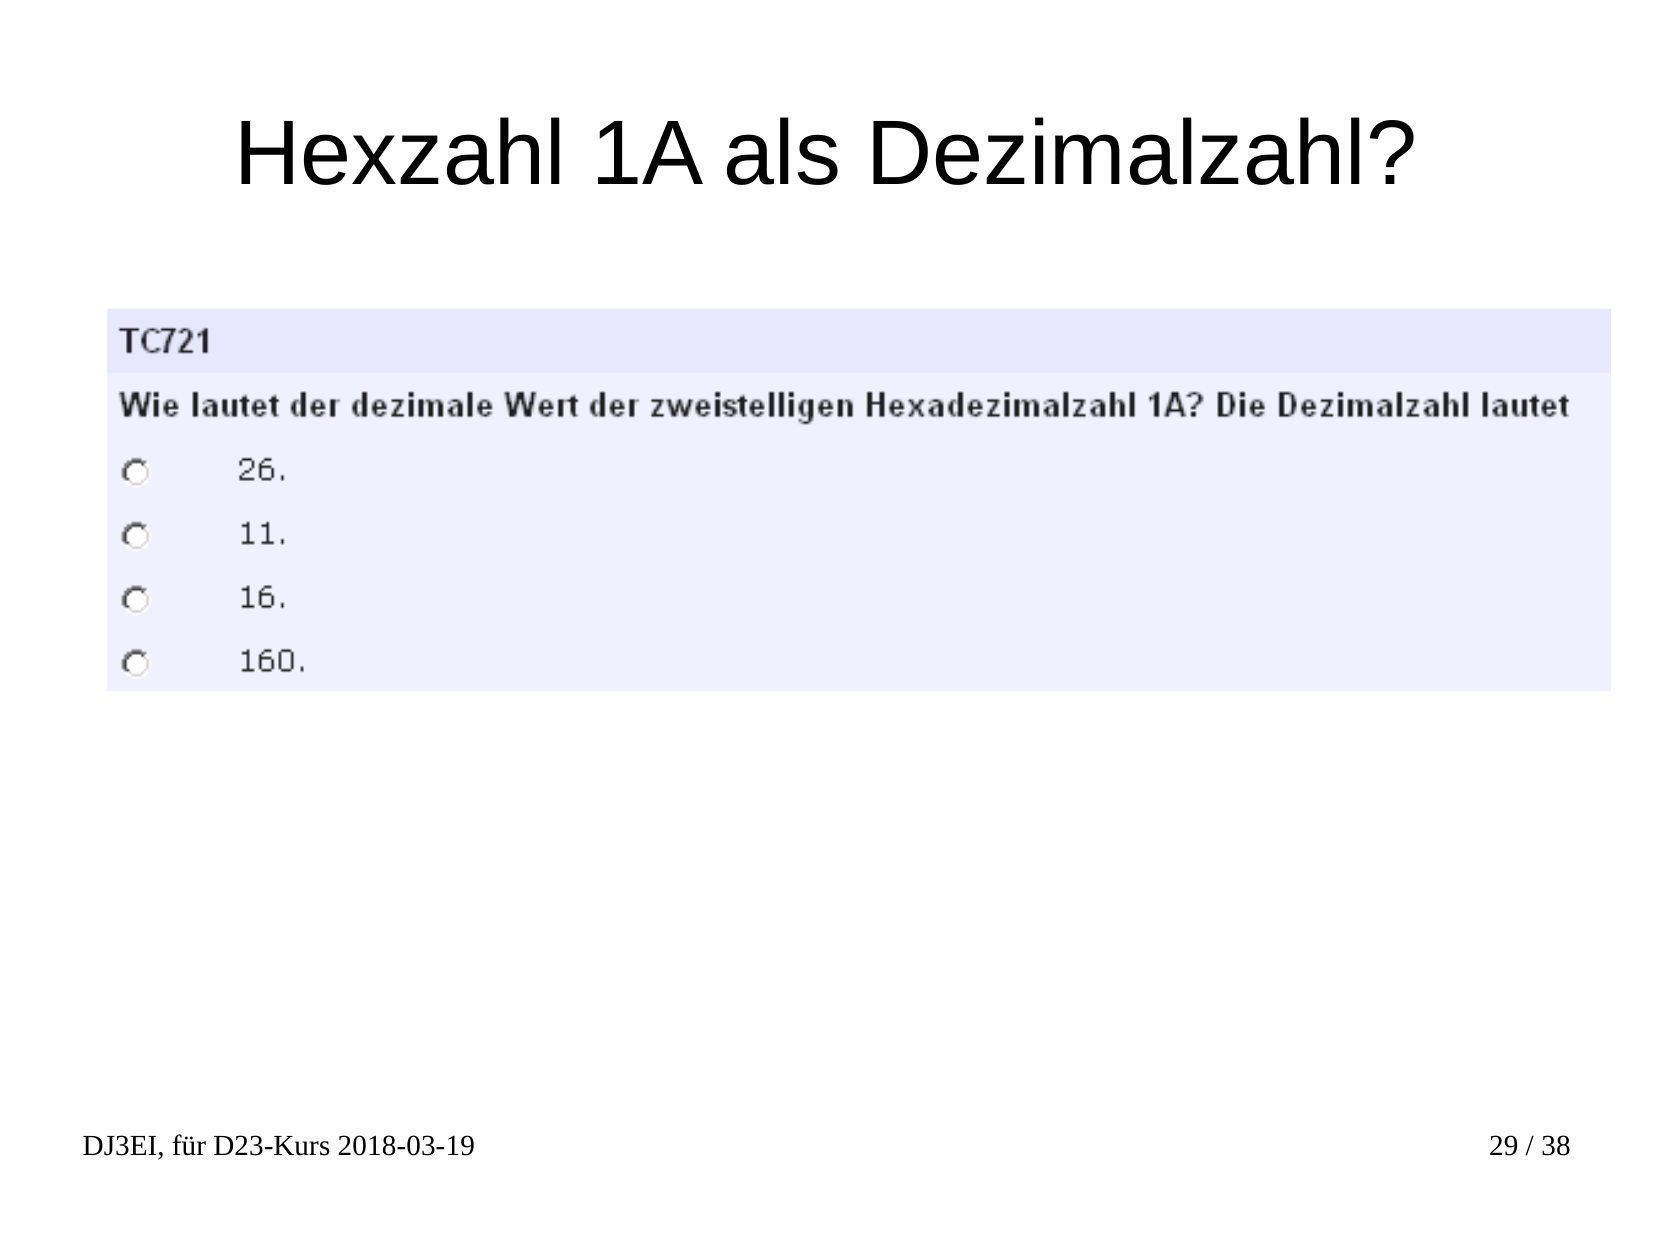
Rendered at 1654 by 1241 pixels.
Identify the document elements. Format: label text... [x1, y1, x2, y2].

title Hexzahl 1A als Dezimalzahl? [82, 49, 1571, 257]
picture [98, 307, 1611, 709]
